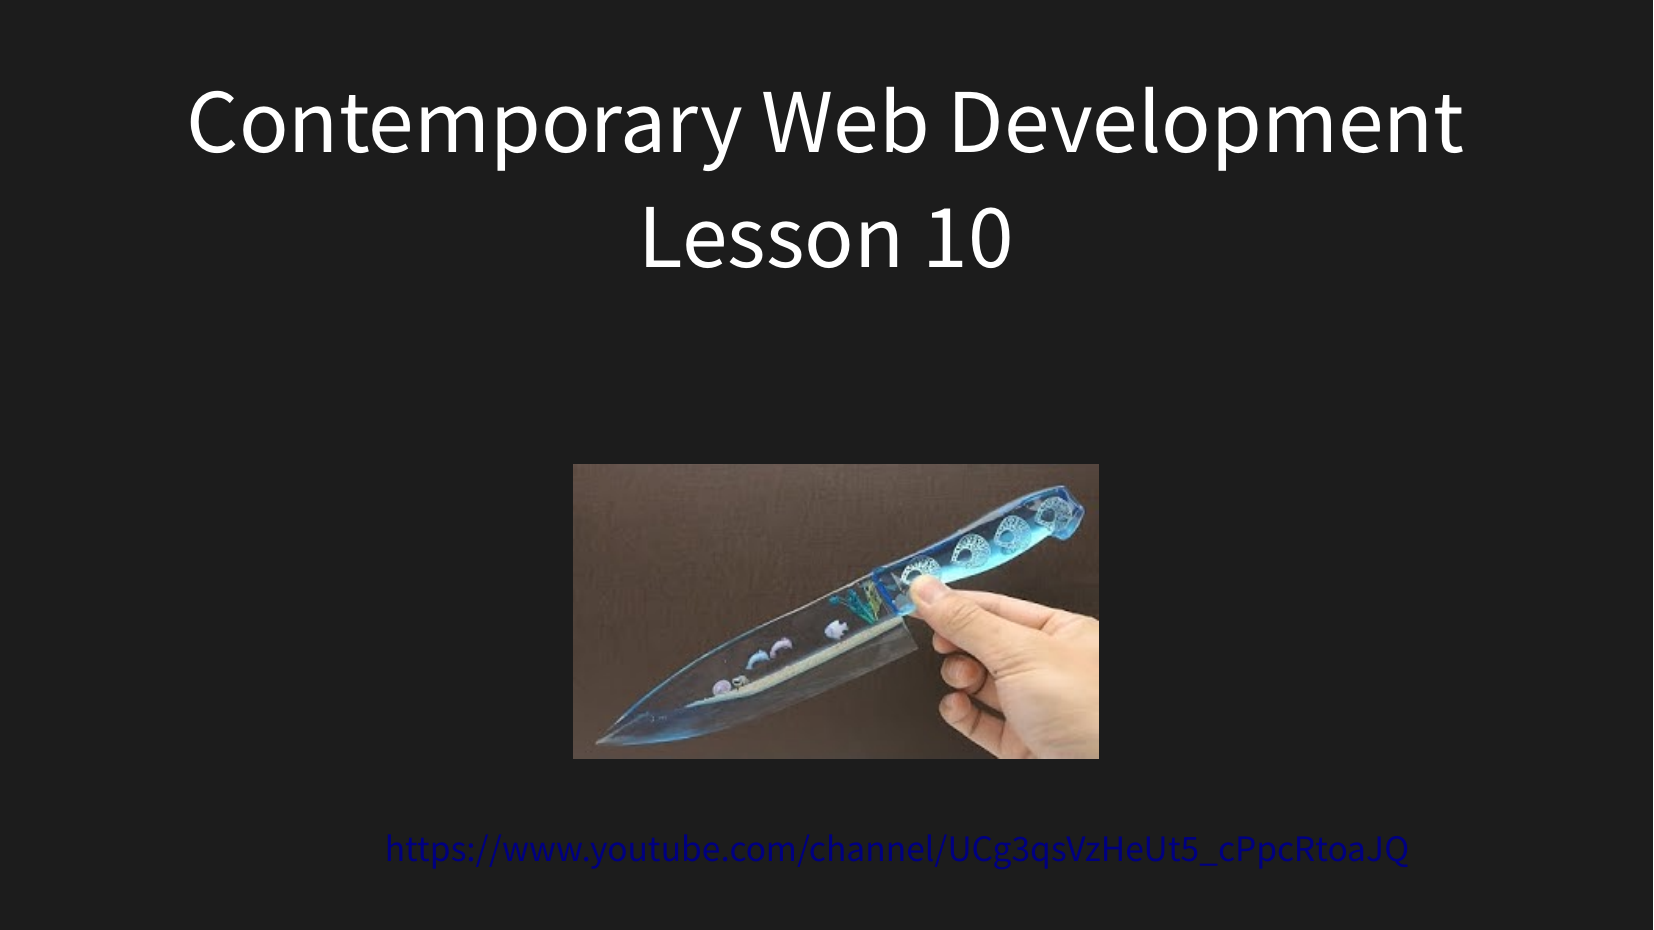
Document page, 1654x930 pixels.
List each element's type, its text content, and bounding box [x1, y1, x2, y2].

picture [573, 464, 1099, 759]
text_box https://www.youtube.com/channel/UCg3qsVzHeUt5_cPpcRtoaJQ [370, 810, 1426, 880]
title Contemporary Web Development Lesson 10 [0, 61, 1653, 293]
